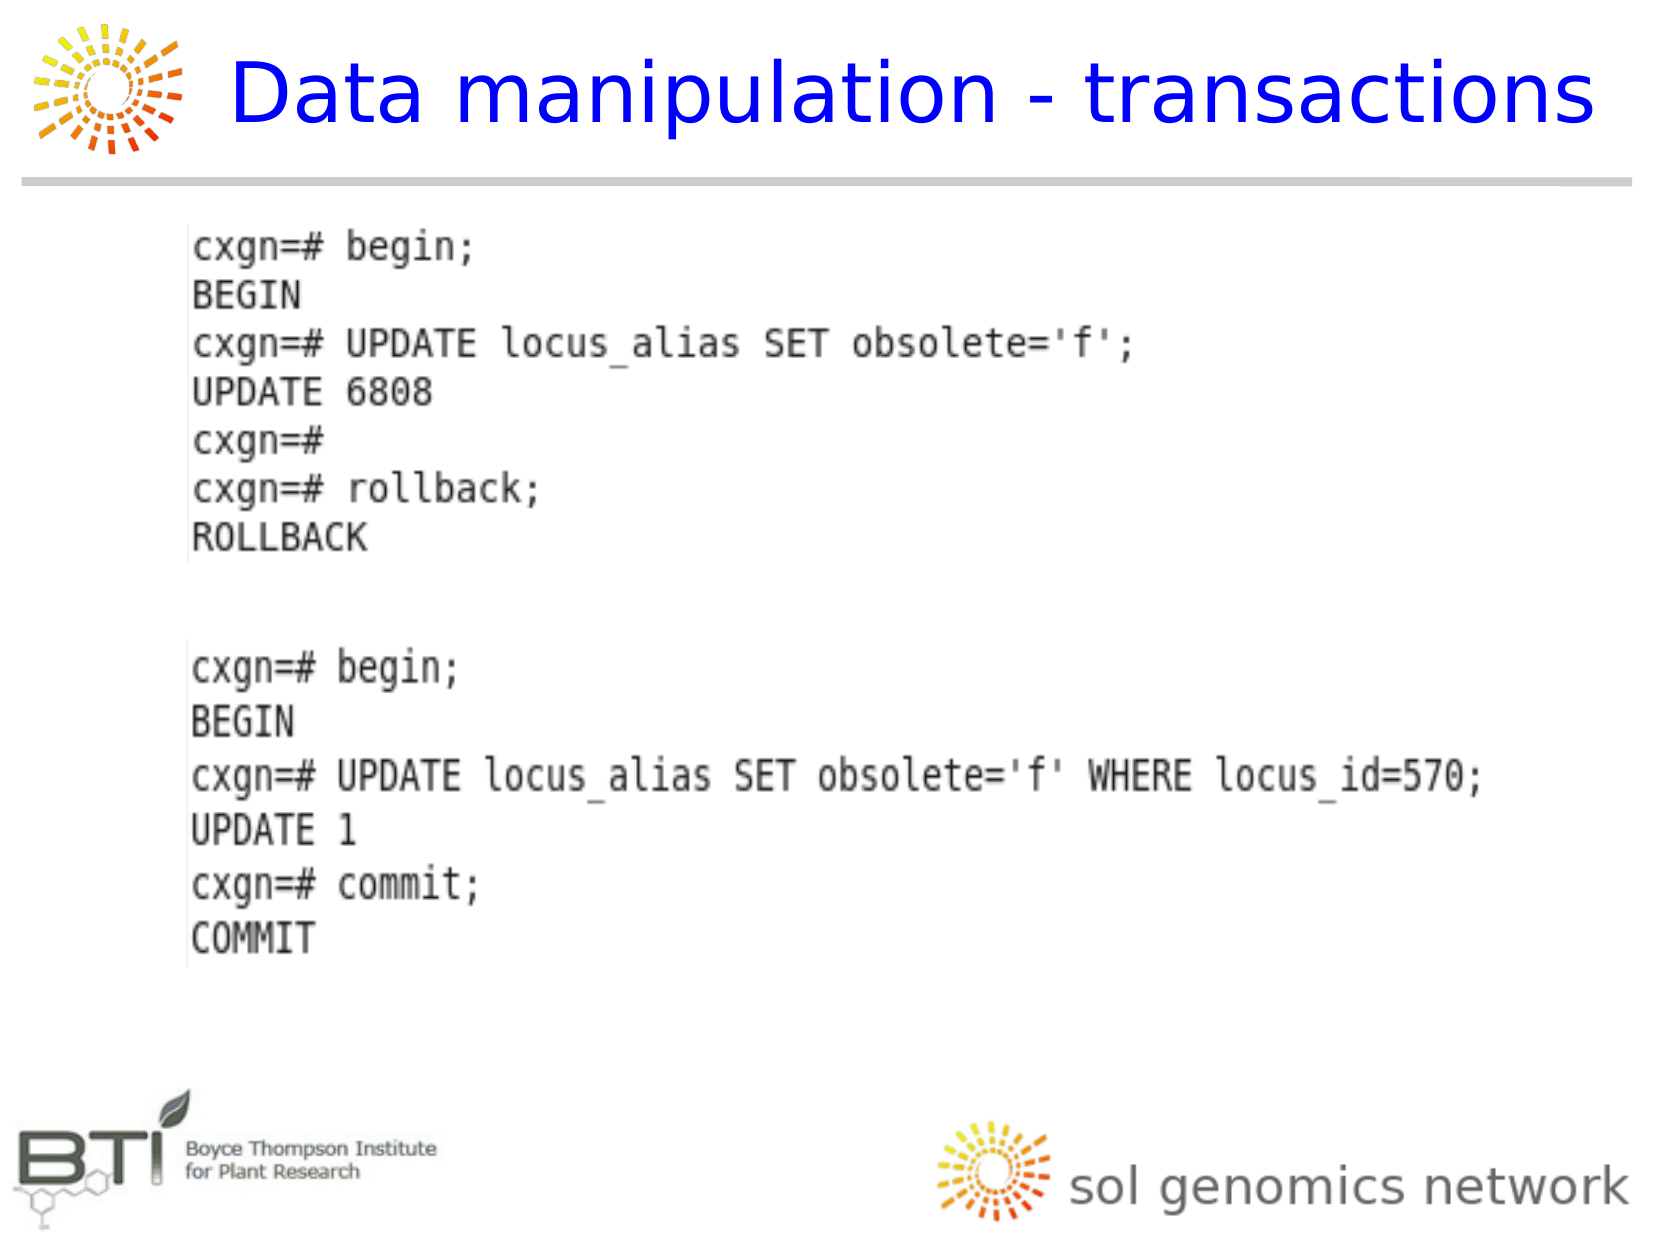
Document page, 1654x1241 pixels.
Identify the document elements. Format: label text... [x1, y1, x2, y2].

picture [186, 639, 1489, 968]
picture [921, 1116, 1642, 1229]
picture [32, 22, 184, 156]
text_box Data manipulation - transactions [228, 46, 1623, 159]
picture [187, 224, 1163, 563]
picture [8, 1087, 451, 1234]
